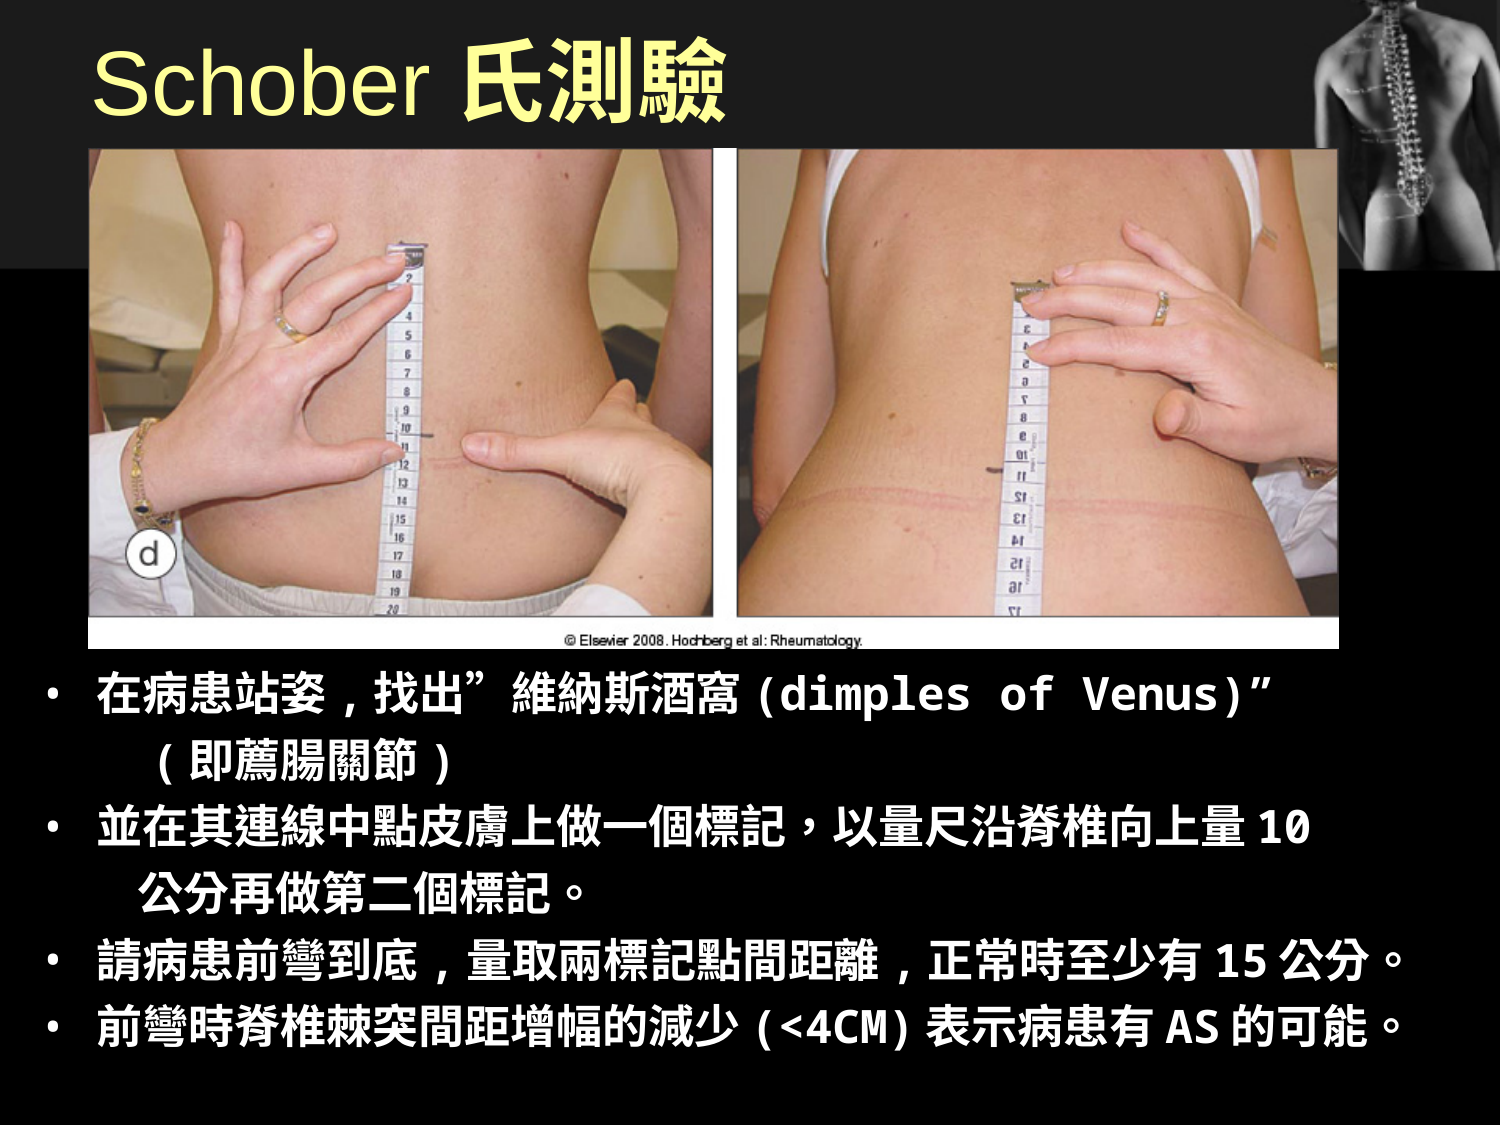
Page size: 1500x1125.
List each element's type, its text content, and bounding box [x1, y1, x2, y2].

picture [88, 148, 1339, 649]
title Schober氏測驗 [75, 0, 1426, 173]
list 在病患站姿,找出”維納斯酒窩(dimples of Venus)” (即薦腸關節) 並在其連線中點皮膚上做一個標記，以量尺沿脊椎向上量10 公分再做第二個標記。 請病患前彎到底,量取兩標記點間距離,正常時至少有15公分。 前彎時脊椎棘突間距增幅的減少(<4CM)表示病患有AS的可能。 [29, 657, 1500, 1125]
